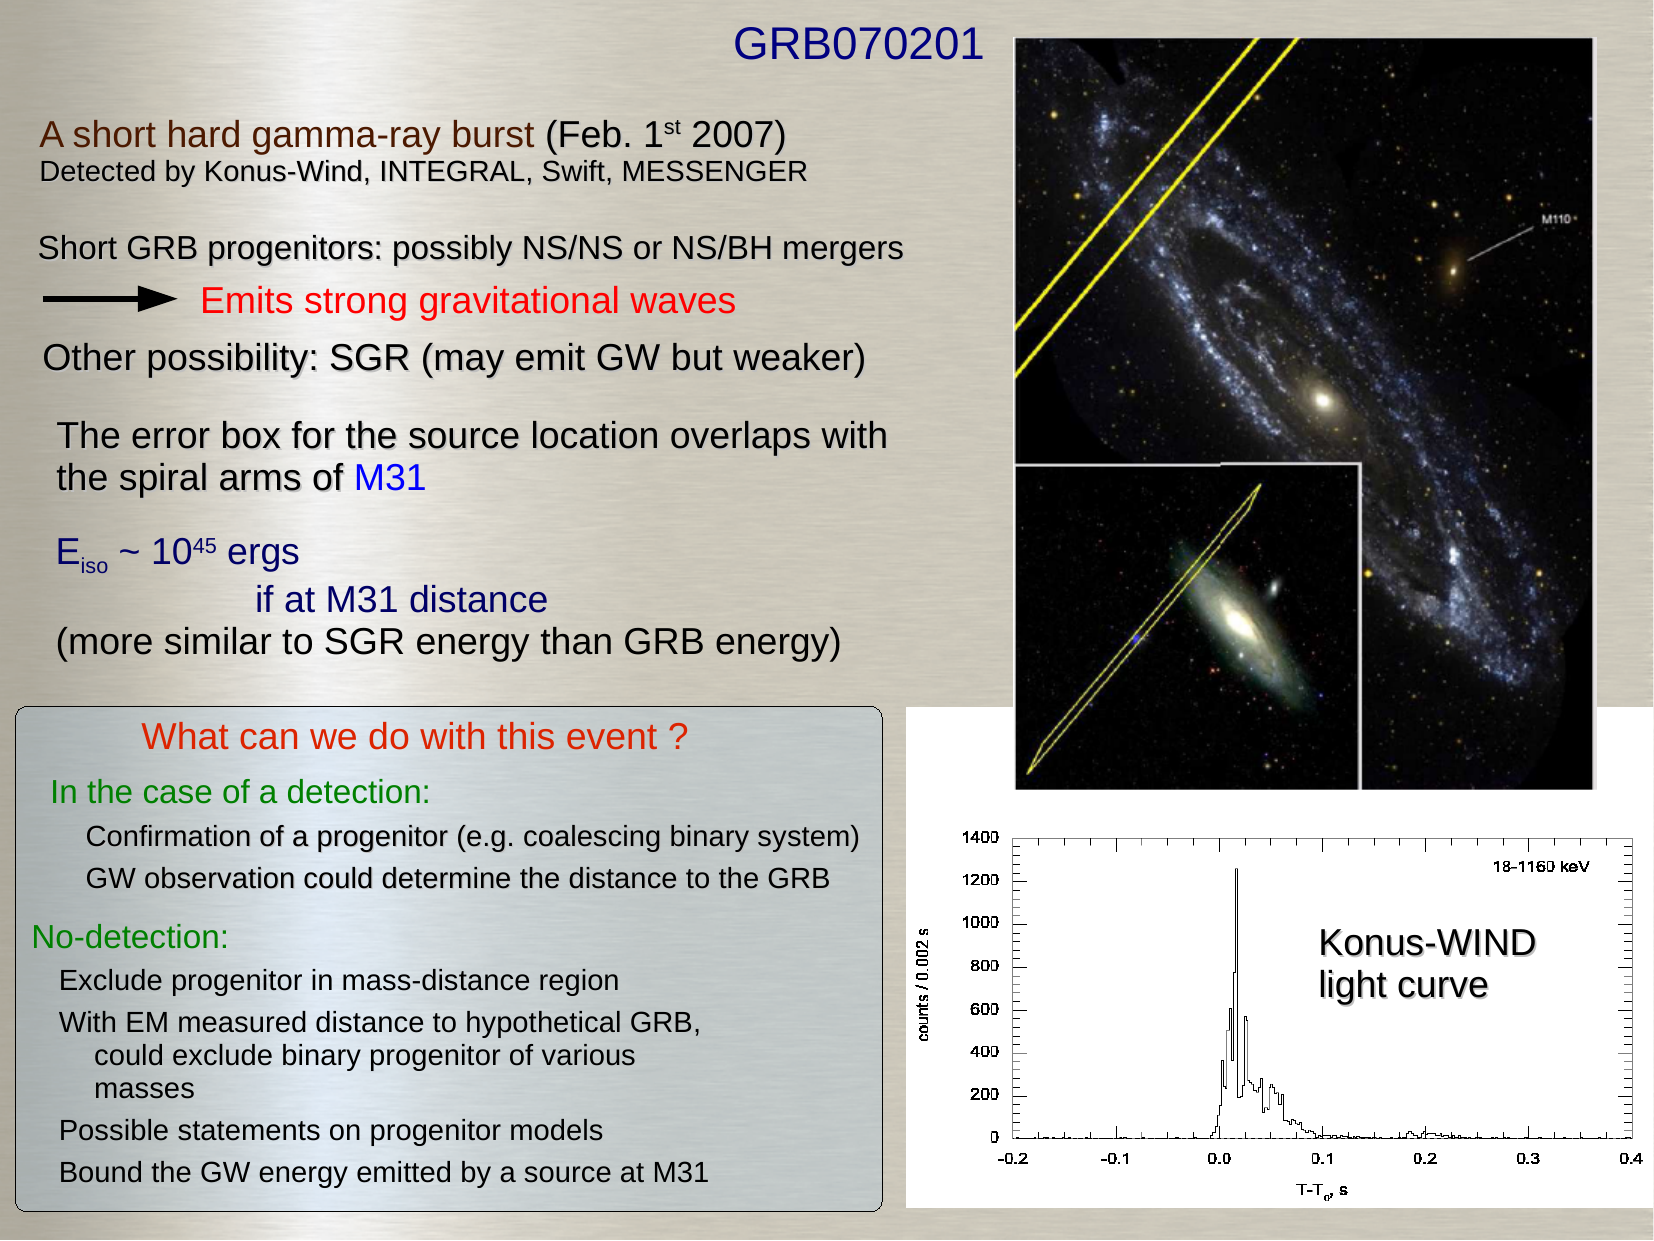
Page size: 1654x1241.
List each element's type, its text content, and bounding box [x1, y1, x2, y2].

picture [0, 0, 1654, 1240]
text_box Other possibility: SGR (may emit GW but weaker) [27, 329, 881, 387]
text_box GRB070201 [718, 10, 1001, 77]
text_box Konus-WIND light curve [1303, 914, 1563, 1014]
text_box Eiso ~ 1045 ergs if at M31 distance (more similar to SGR energy than GRB energy) [40, 522, 923, 671]
text_box The error box for the source location overlaps with the spiral arms of M31 [41, 407, 914, 507]
text_box What can we do with this event ? [126, 707, 703, 765]
text_box Short GRB progenitors: possibly NS/NS or NS/BH mergers [22, 222, 920, 275]
text_box No-detection: Exclude progenitor in mass-distance region With EM measured distance to hypothetical GRB, could exclude binary progenitor of various masses Possible statements on progenitor models Bound the GW energy emitted by a source at M31 [8, 901, 751, 1198]
list In the case of a detection: Confirmation of a progenitor (e.g. coalescing binary system) GW observation could determine the distance to the GRB [0, 756, 903, 933]
text_box [15, 706, 883, 756]
text_box Emits strong gravitational waves [185, 272, 751, 329]
text_box [15, 933, 883, 1212]
text_box A short hard gamma-ray burst (Feb. 1st 2007) Detected by Konus-Wind, INTEGRAL, Swift, MESSENGER [24, 105, 824, 197]
